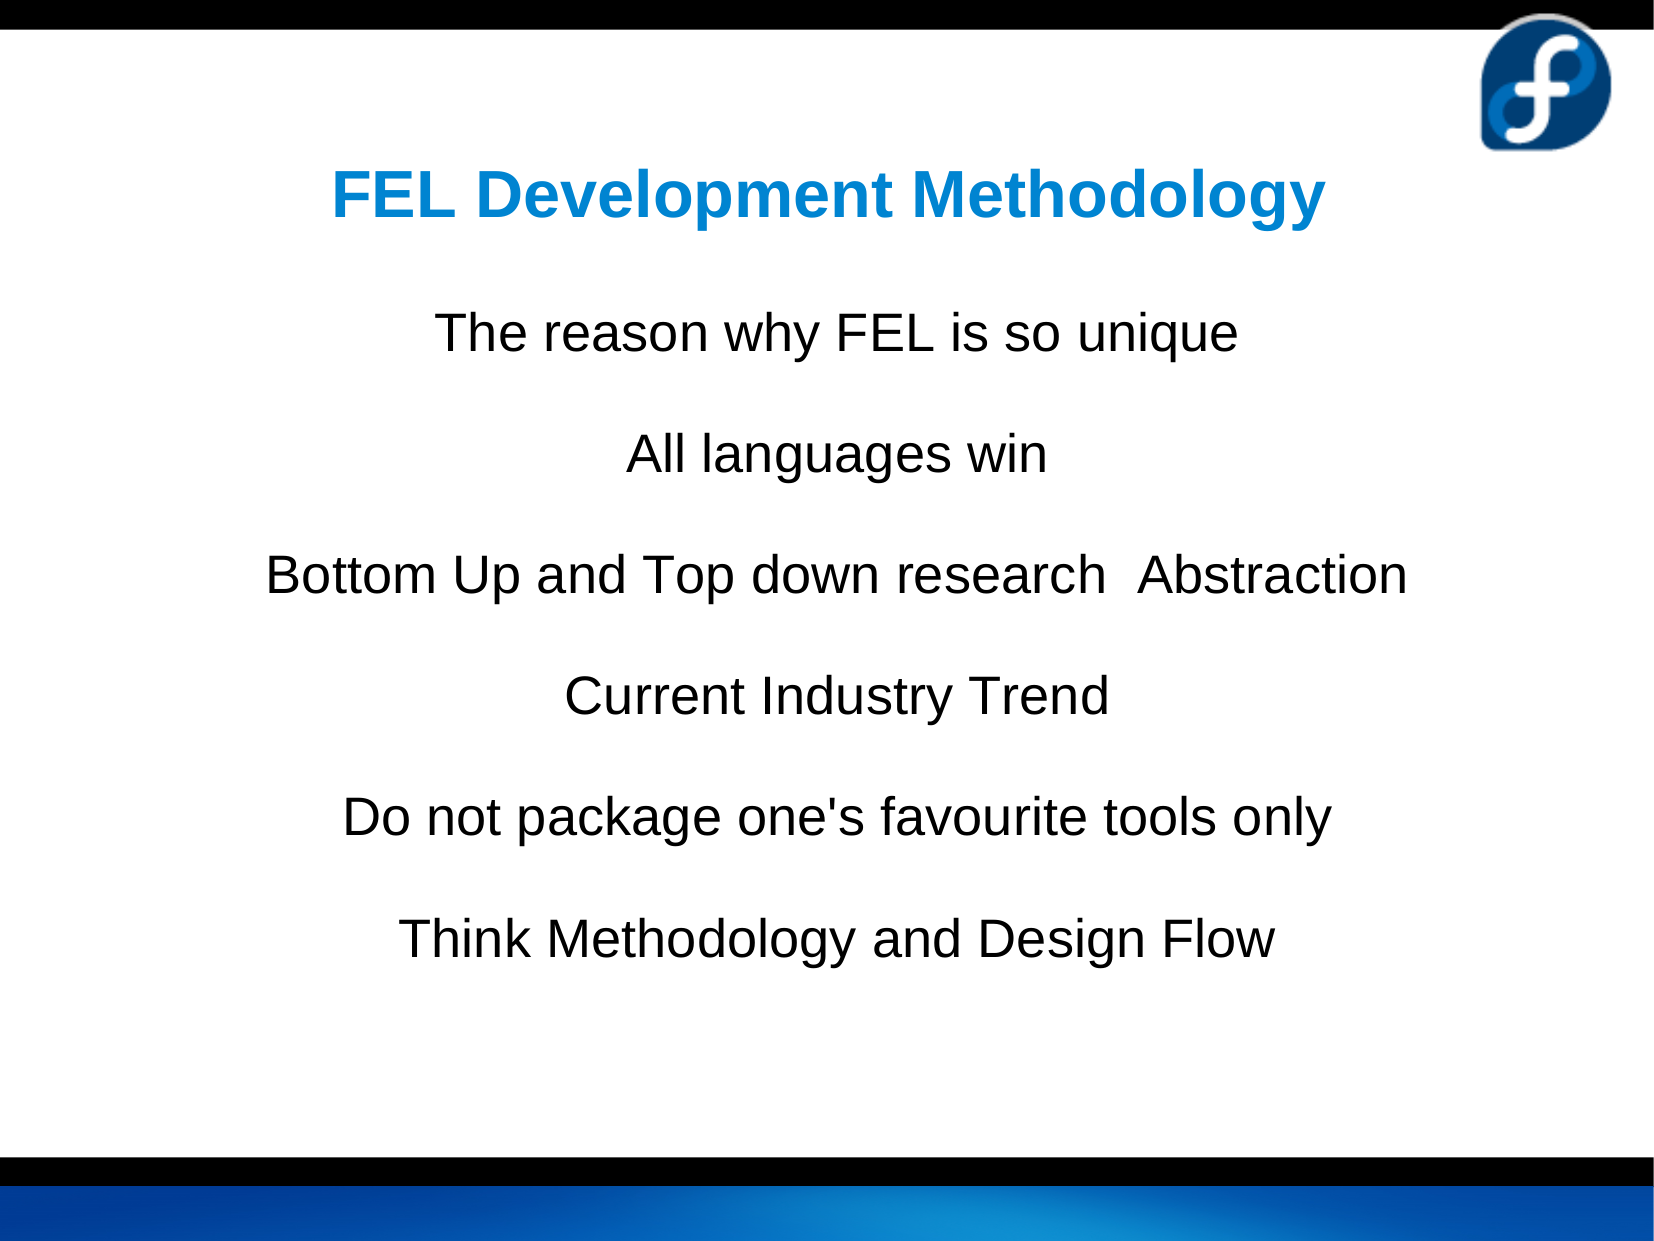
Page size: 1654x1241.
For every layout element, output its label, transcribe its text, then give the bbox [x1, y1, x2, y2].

text_box FEL Development Methodology [316, 150, 1344, 240]
text_box The reason why FEL is so unique All languages win Bottom Up and Top down research Abstraction Current Industry Trend Do not package one's favourite tools only Think Methodology and Design Flow [251, 295, 1426, 1051]
picture [0, 1186, 1654, 1241]
picture [838, 12, 1622, 254]
